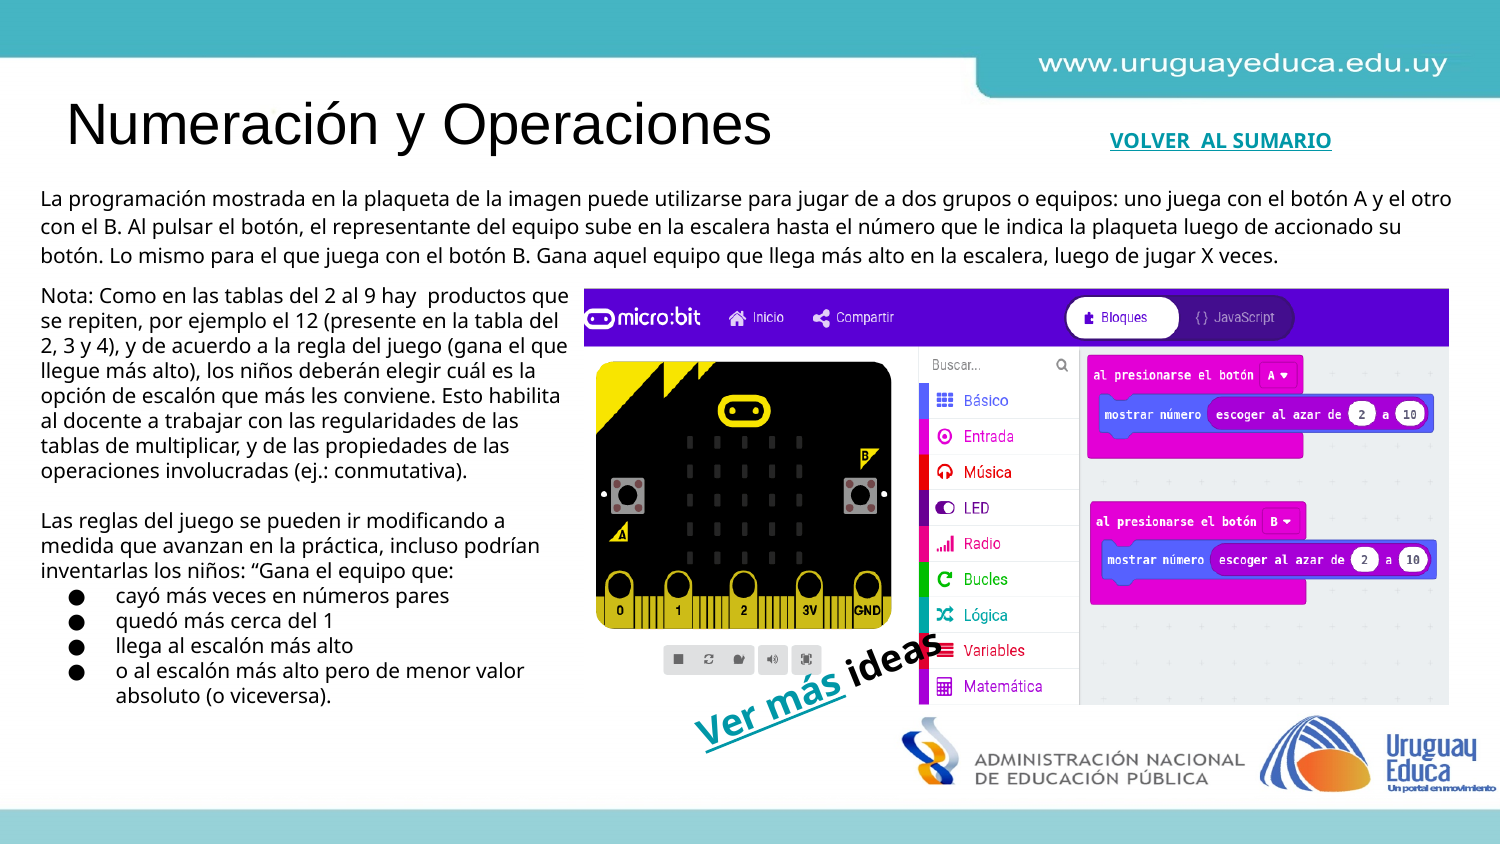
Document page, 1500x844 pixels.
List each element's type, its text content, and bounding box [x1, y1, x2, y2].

text_box La programación mostrada en la plaqueta de la imagen puede utilizarse para jugar de a dos grupos o equipos: uno juega con el botón A y el otro con el B. Al pulsar el botón, el representante del equipo sube en la escalera hasta el número que le indica la plaqueta luego de accionado su botón. Lo mismo para el que juega con el botón B. Gana aquel equipo que llega más alto en la escalera, luego de jugar X veces. [25, 166, 1475, 289]
picture [0, 0, 1500, 844]
text_box VOLVER AL SUMARIO [1066, 114, 1347, 154]
title Numeración y Operaciones [51, 70, 796, 166]
list Nota: Como en las tablas del 2 al 9 hay productos que se repiten, por ejemplo el 12 (presente en la tabla del 2, 3 y 4), y de acuerdo a la regla del juego (gana el que llegue más alto), los niños deberán elegir cuál es la opción de escalón que más les conviene. Esto habilita al docente a trabajar con las regularidades de las tablas de multiplicar, y de las propiedades de las operaciones involucradas (ej.: conmutativa). Las reglas del juego se pueden ir modificando a medida que avanzan en la práctica, incluso podrían inventarlas los niños: “Gana el equipo que: cayó más veces en números pares quedó más cerca del 1 llega al escalón más alto o al escalón más alto pero de menor valor absoluto (o viceversa). [25, 289, 585, 829]
text_box Ver más ideas [667, 570, 1020, 788]
